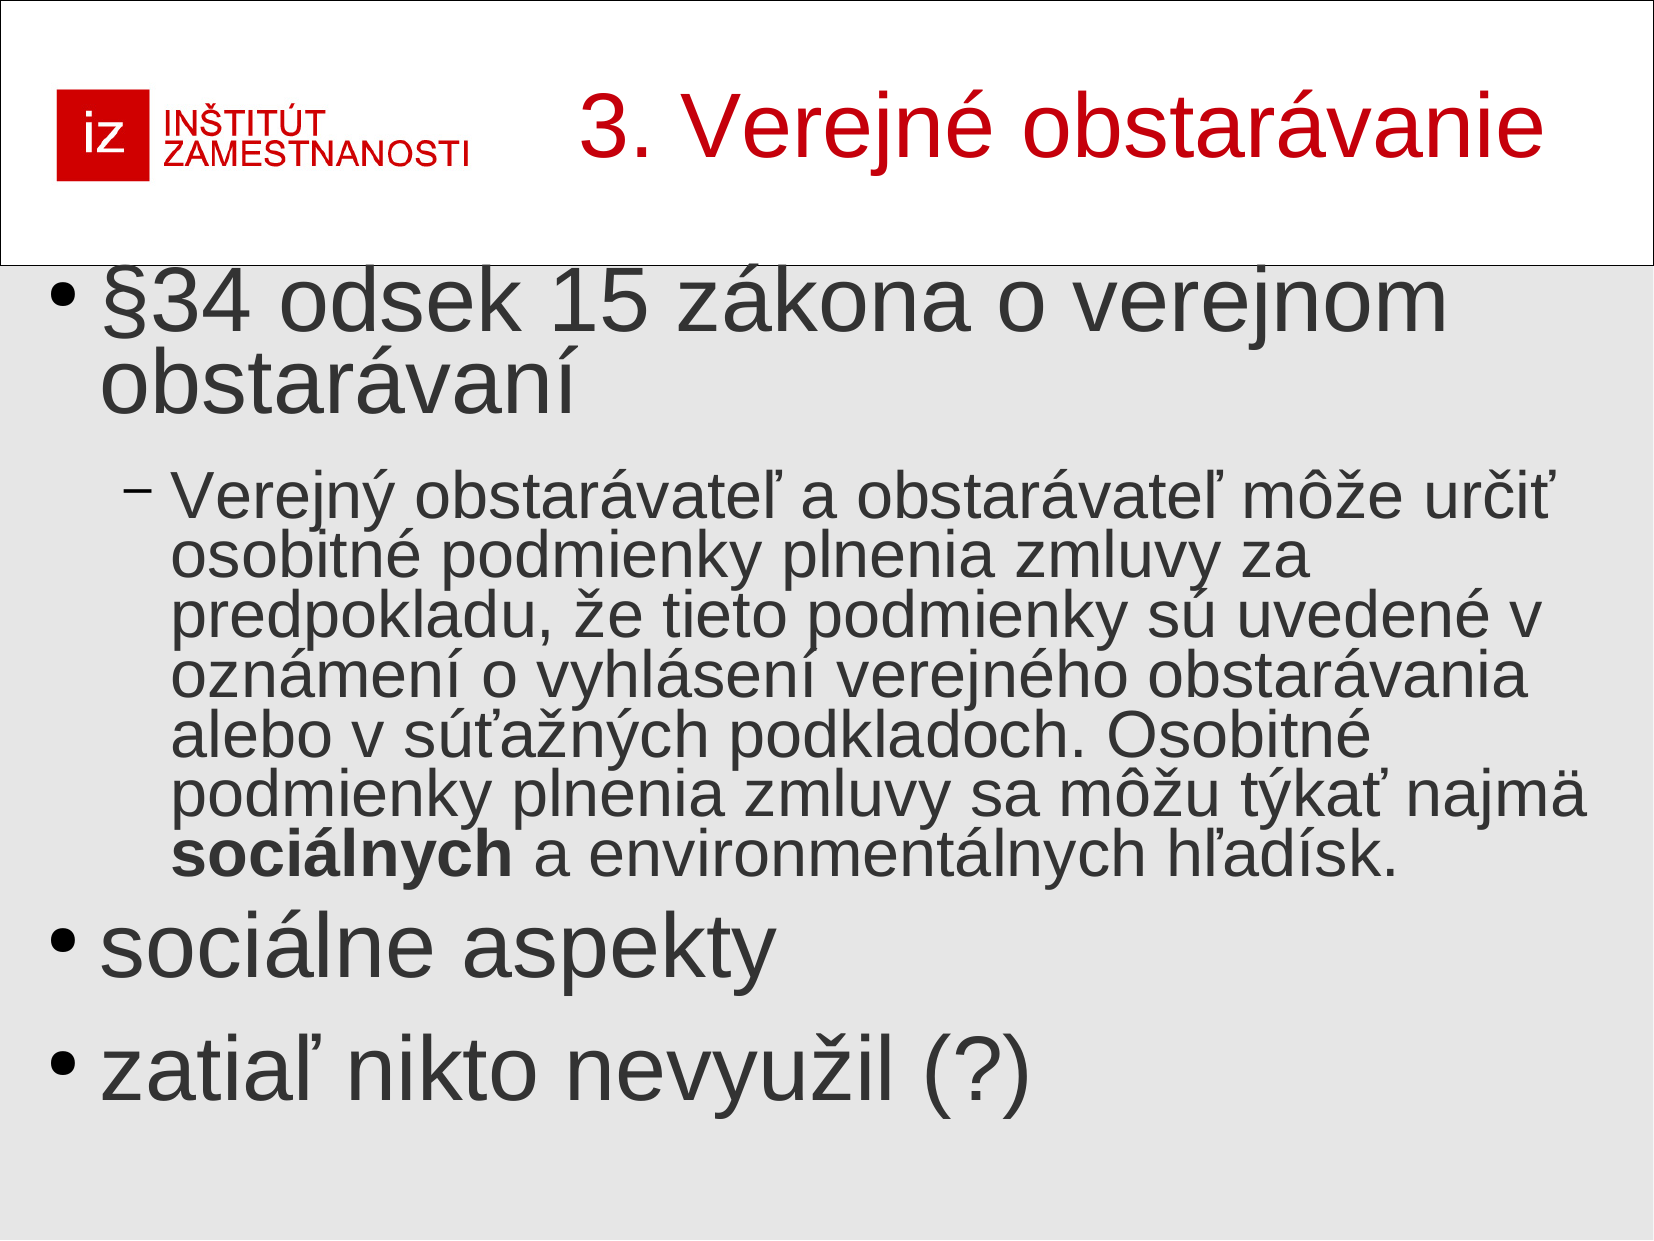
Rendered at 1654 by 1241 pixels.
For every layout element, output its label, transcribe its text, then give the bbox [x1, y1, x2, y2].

title 3. Verejné obstarávanie [561, 37, 1565, 229]
list §34 odsek 15 zákona o verejnom obstarávaní Verejný obstarávateľ a obstarávateľ môže určiť osobitné podmienky plnenia zmluvy za predpokladu, že tieto podmienky sú uvedené v oznámení o vyhlásení verejného obstarávania alebo v súťažných podkladoch. Osobitné podmienky plnenia zmluvy sa môžu týkať najmä sociálnych a environmentálnych hľadísk. sociálne aspekty zatiaľ nikto nevyužil (?) [29, 265, 1625, 1241]
picture [5, 8, 518, 257]
